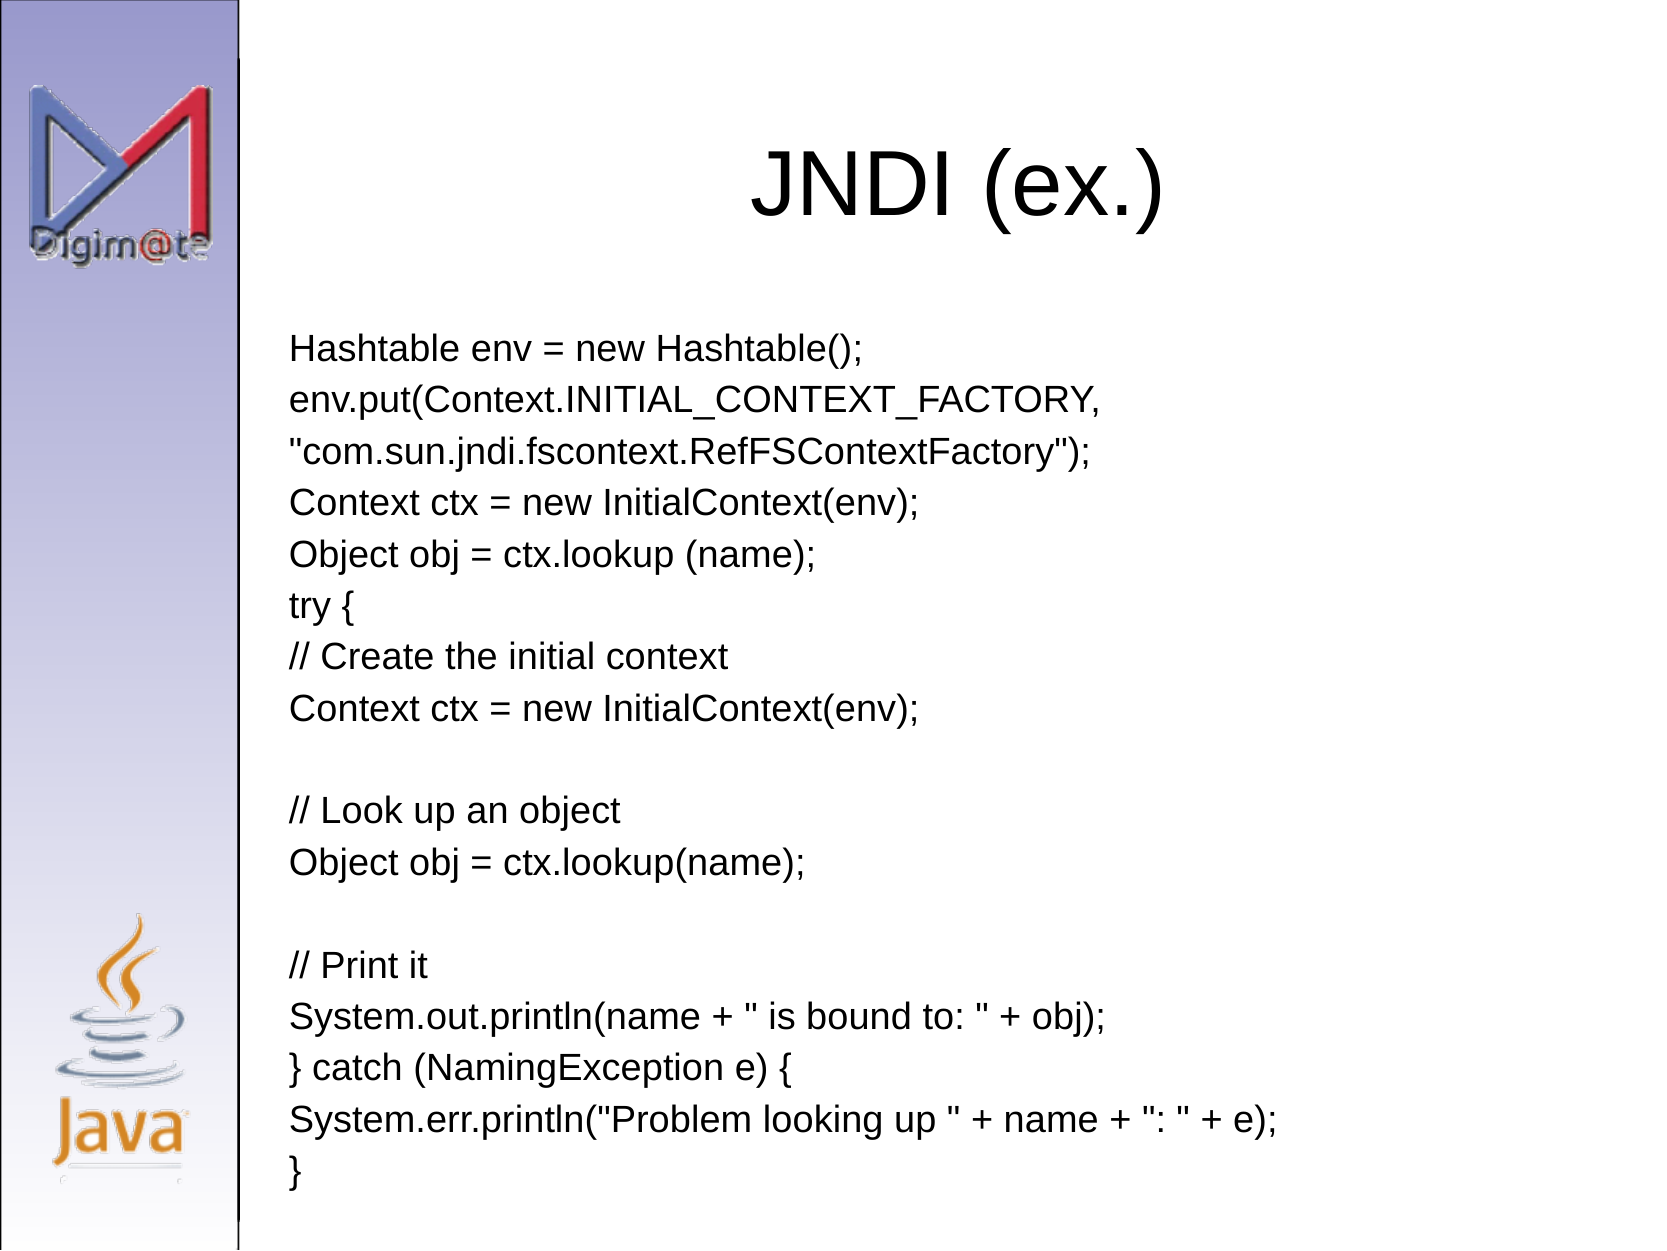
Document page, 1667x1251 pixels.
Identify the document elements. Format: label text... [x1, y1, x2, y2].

text_box Hashtable env = new Hashtable(); env.put(Context.INITIAL_CONTEXT_FACTORY, "com.sun.jndi.fscontext.RefFSContextFactory"); Context ctx = new InitialContext(env); Object obj = ctx.lookup (name); try { // Create the initial context Context ctx = new InitialContext(env); // Look up an object Object obj = ctx.lookup(name); // Print it System.out.println(name + " is bound to: " + obj); } catch (NamingException e) { System.err.println("Problem looking up " + name + ": " + e); } [282, 311, 1635, 1137]
title JNDI (ex.) [267, 65, 1650, 281]
picture [0, 0, 1667, 1250]
